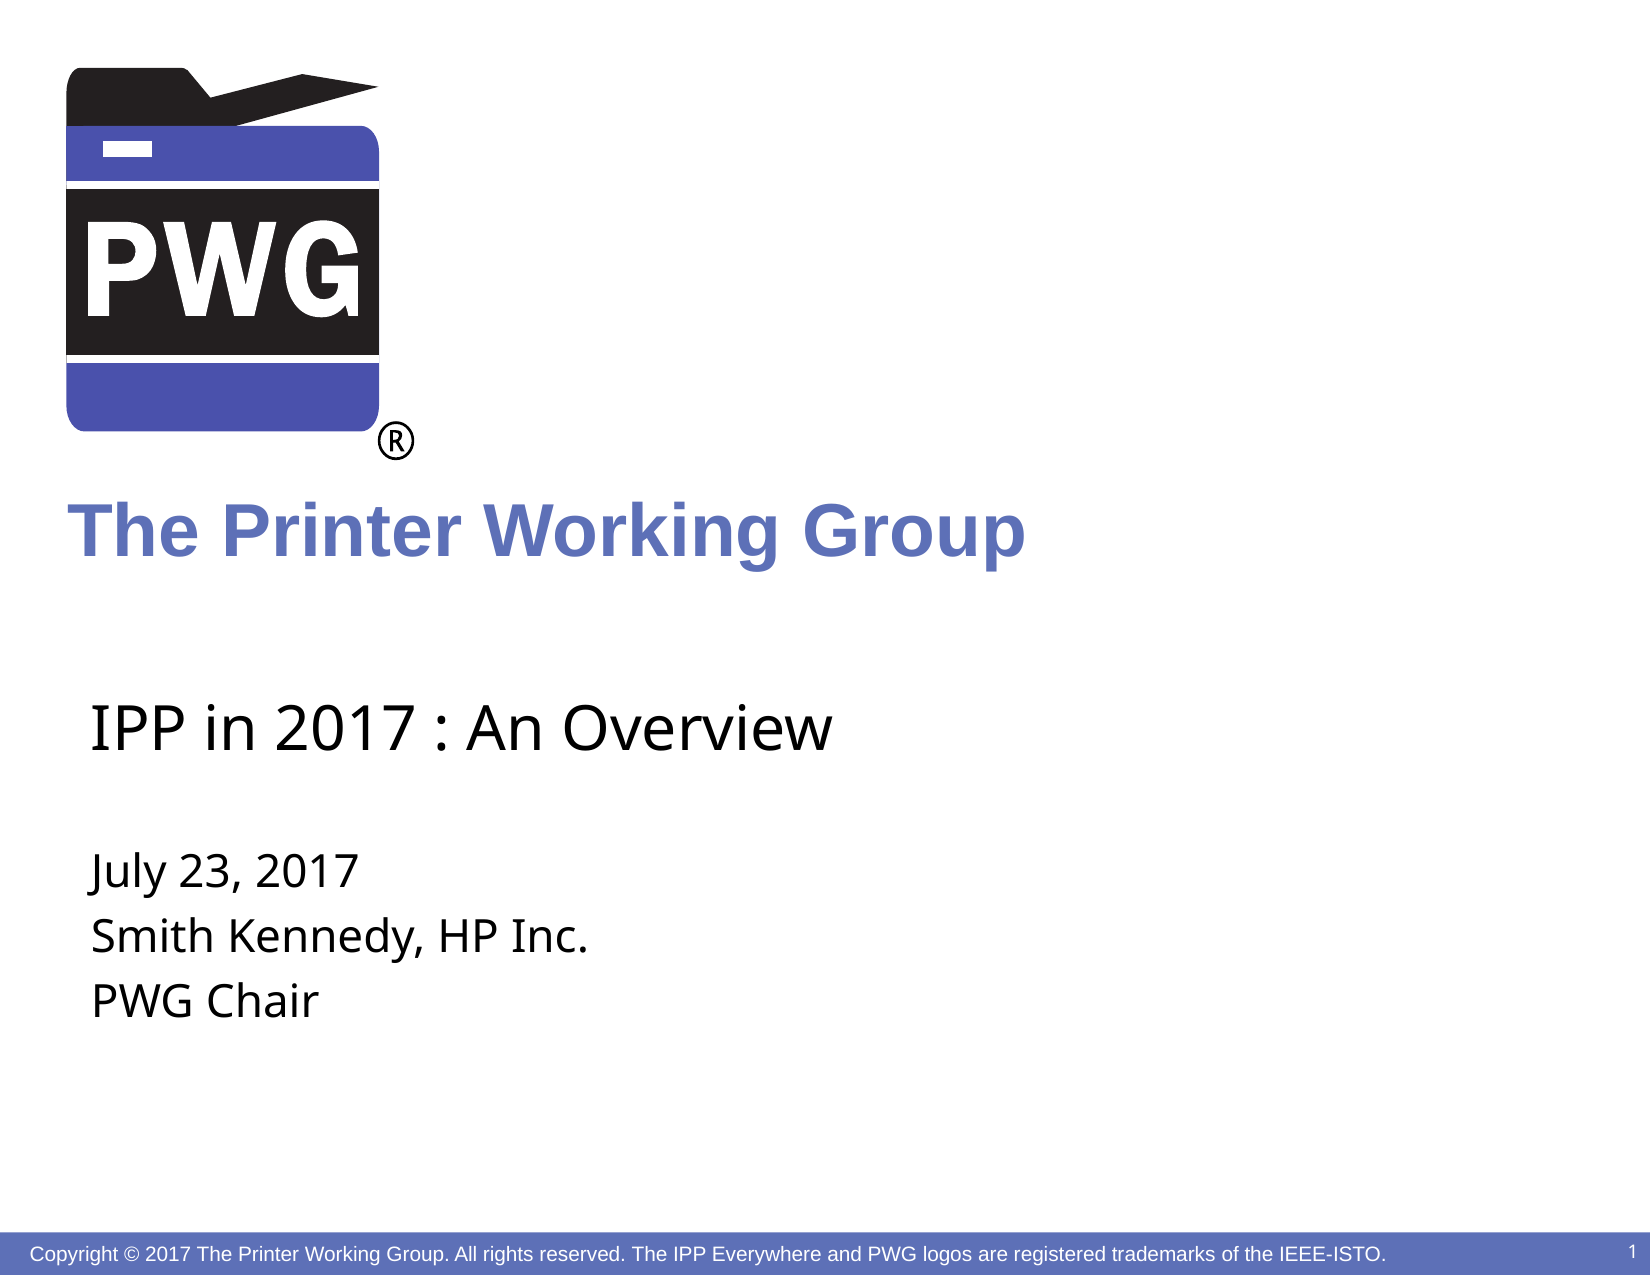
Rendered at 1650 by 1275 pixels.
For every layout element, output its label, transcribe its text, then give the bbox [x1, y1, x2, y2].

title IPP in 2017 : An Overview [82, 679, 1584, 799]
subtitle July 23, 2017 Smith Kennedy, HP Inc. PWG Chair [82, 832, 1568, 1233]
